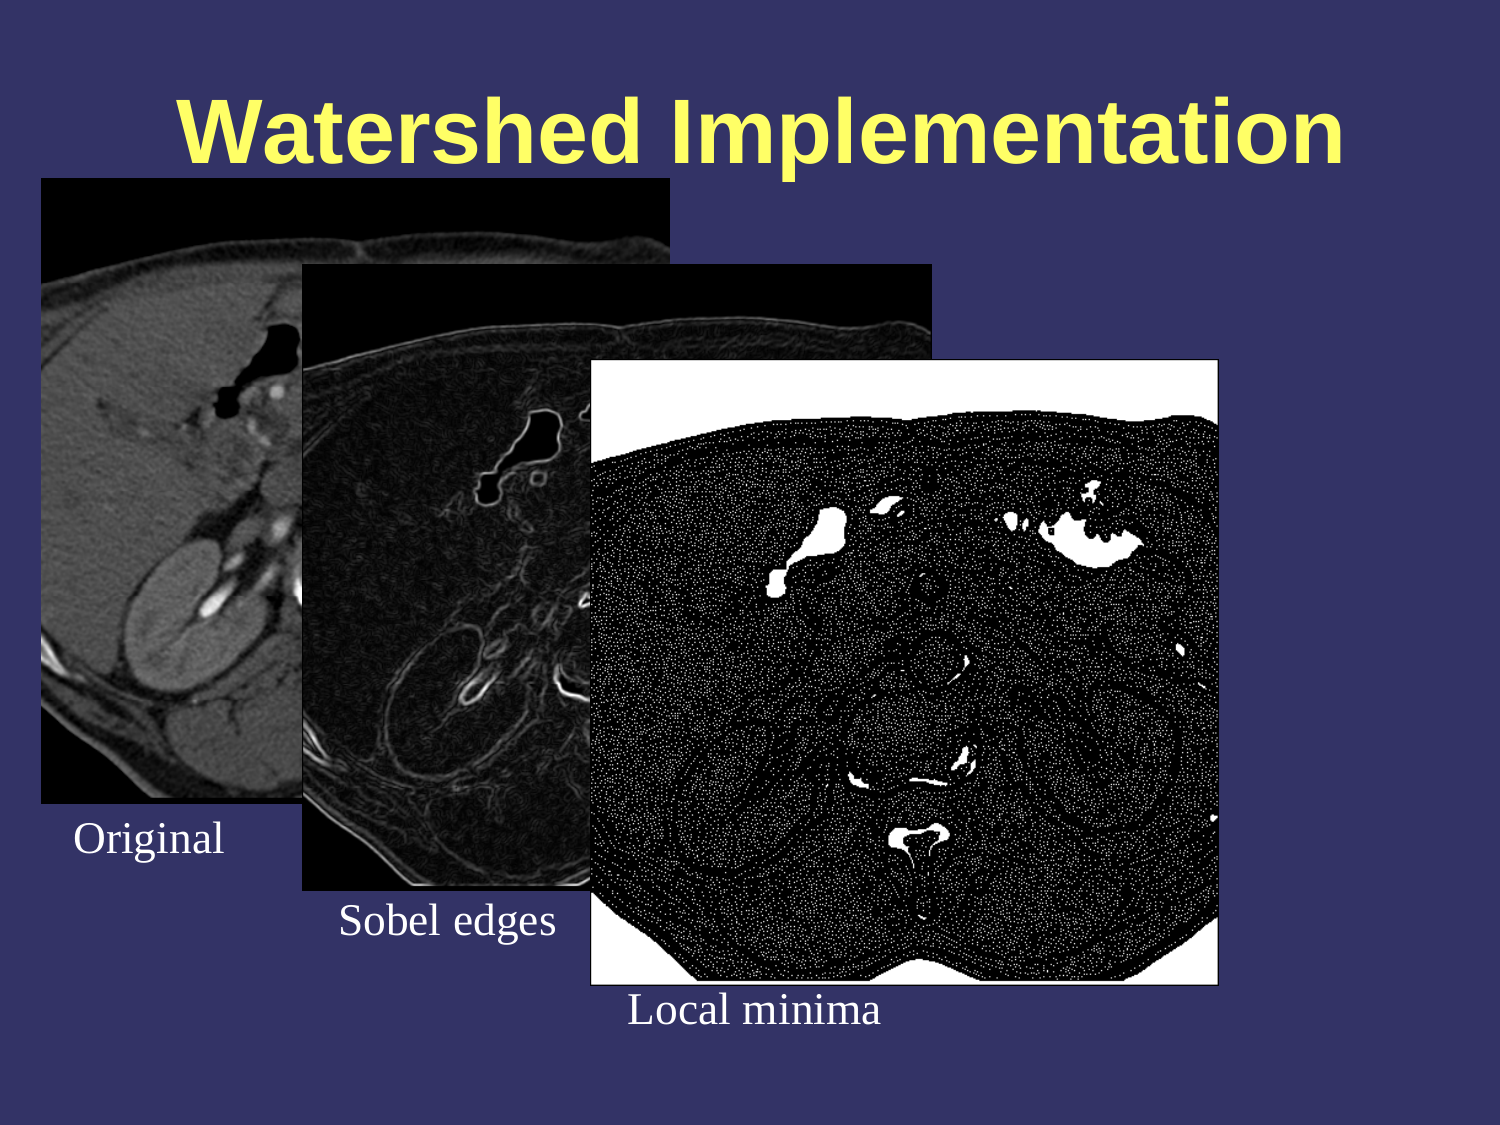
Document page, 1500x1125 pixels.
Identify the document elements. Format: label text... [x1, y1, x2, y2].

title Watershed Implementation [106, 34, 1418, 222]
text_box Local minima [627, 986, 900, 1031]
text_box Original [73, 808, 264, 860]
picture [41, 178, 1219, 986]
text_box Sobel edges [338, 890, 599, 942]
